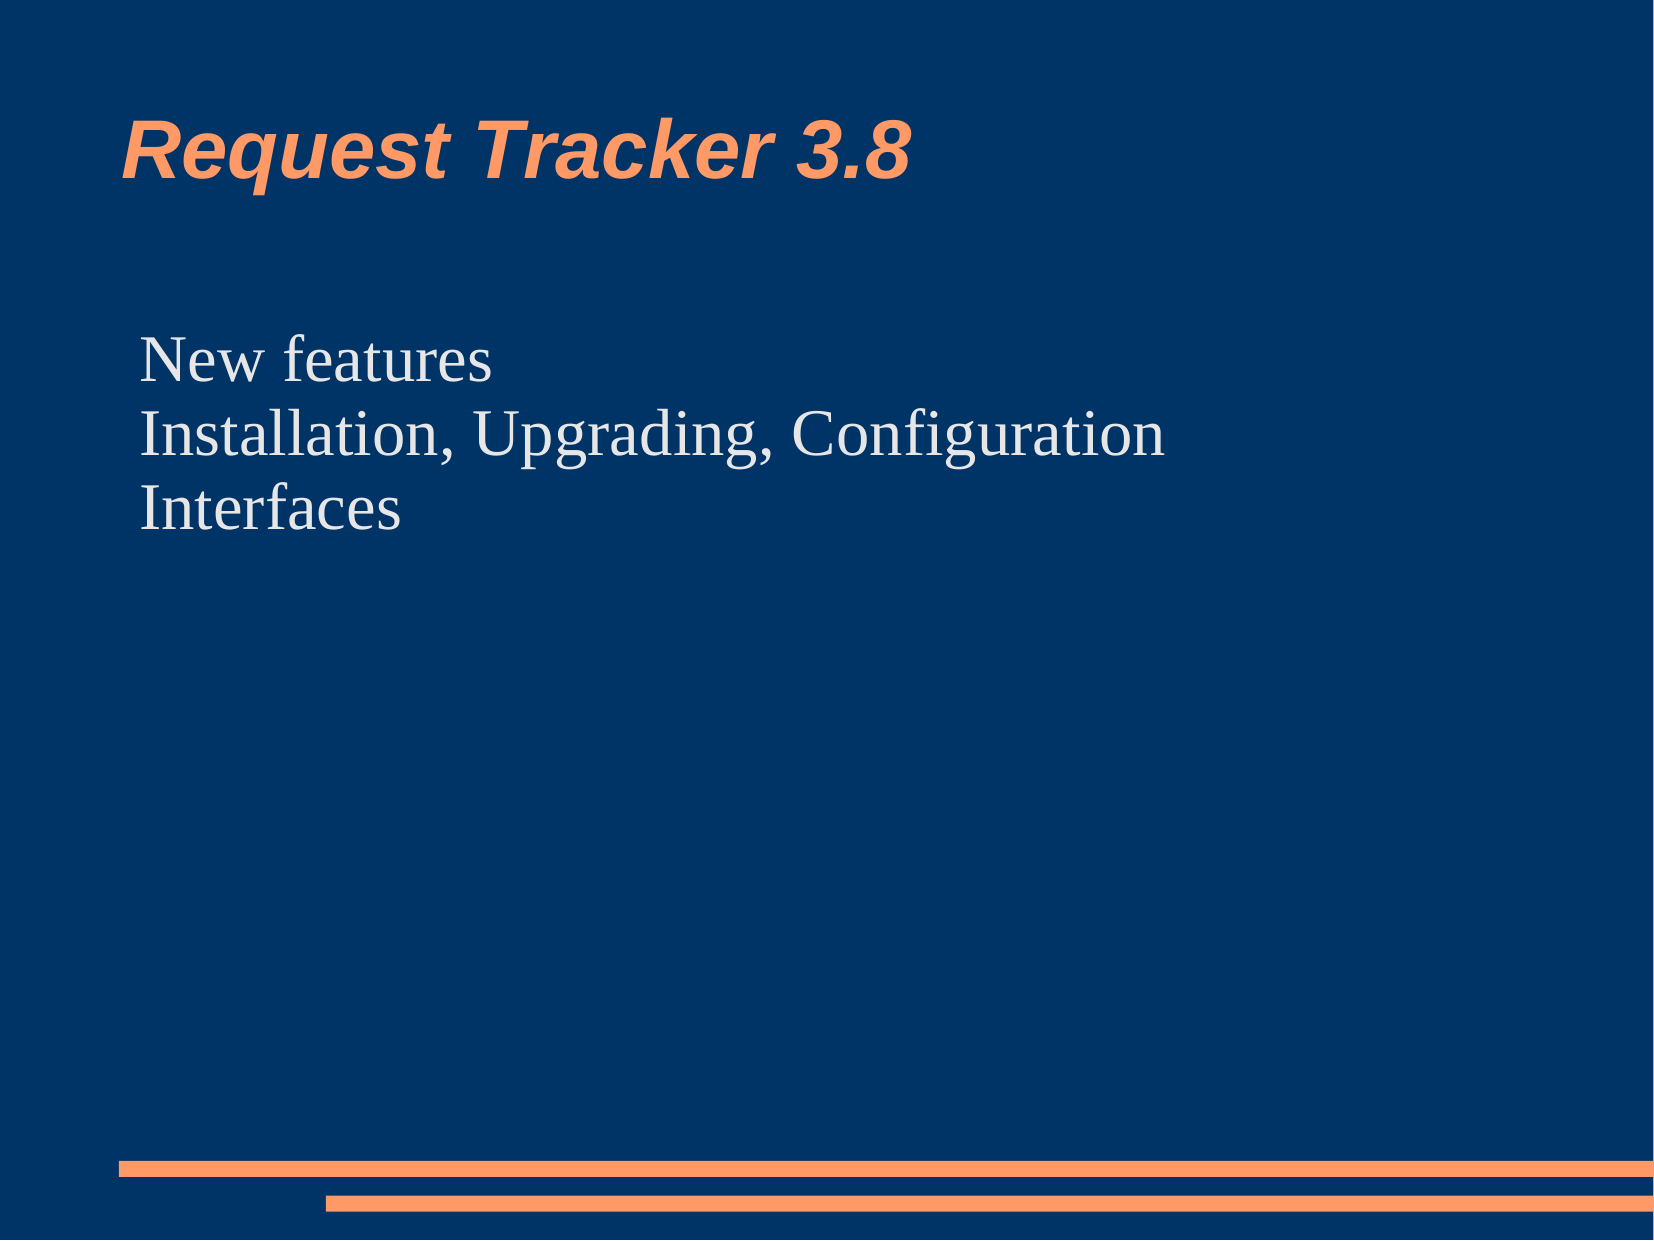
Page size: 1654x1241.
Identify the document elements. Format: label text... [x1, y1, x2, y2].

list New features Installation, Upgrading, Configuration Interfaces [121, 322, 1561, 1118]
title Request Tracker 3.8 [121, 46, 1534, 254]
